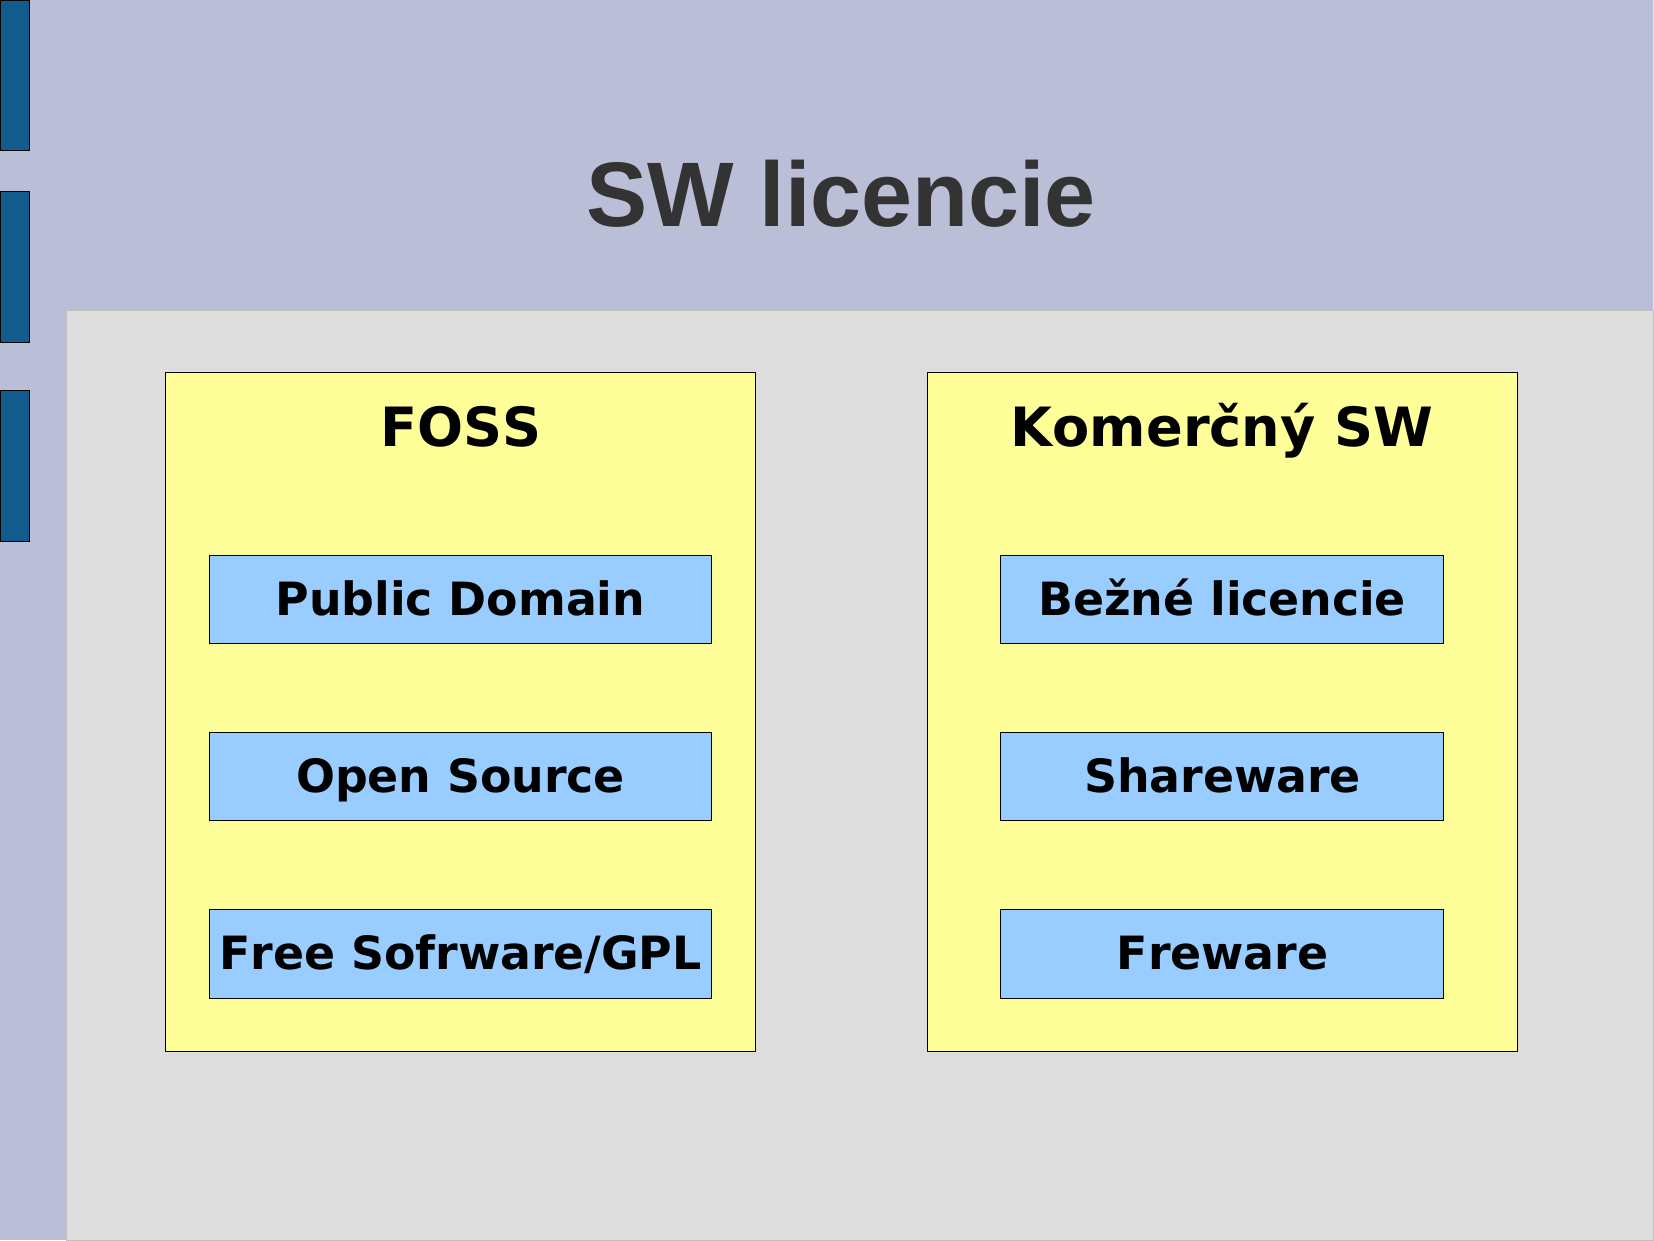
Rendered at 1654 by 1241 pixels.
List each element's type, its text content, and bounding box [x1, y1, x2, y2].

text_box FOSS [165, 372, 756, 1052]
text_box Komerčný SW [927, 372, 1518, 1052]
text_box Public Domain [209, 555, 712, 644]
text_box Shareware [1000, 732, 1444, 821]
title SW licencie [59, 91, 1625, 299]
text_box Open Source [209, 732, 712, 821]
text_box Free Sofrware/GPL [209, 909, 712, 999]
text_box Bežné licencie [1000, 555, 1444, 644]
text_box Freware [1000, 909, 1444, 999]
